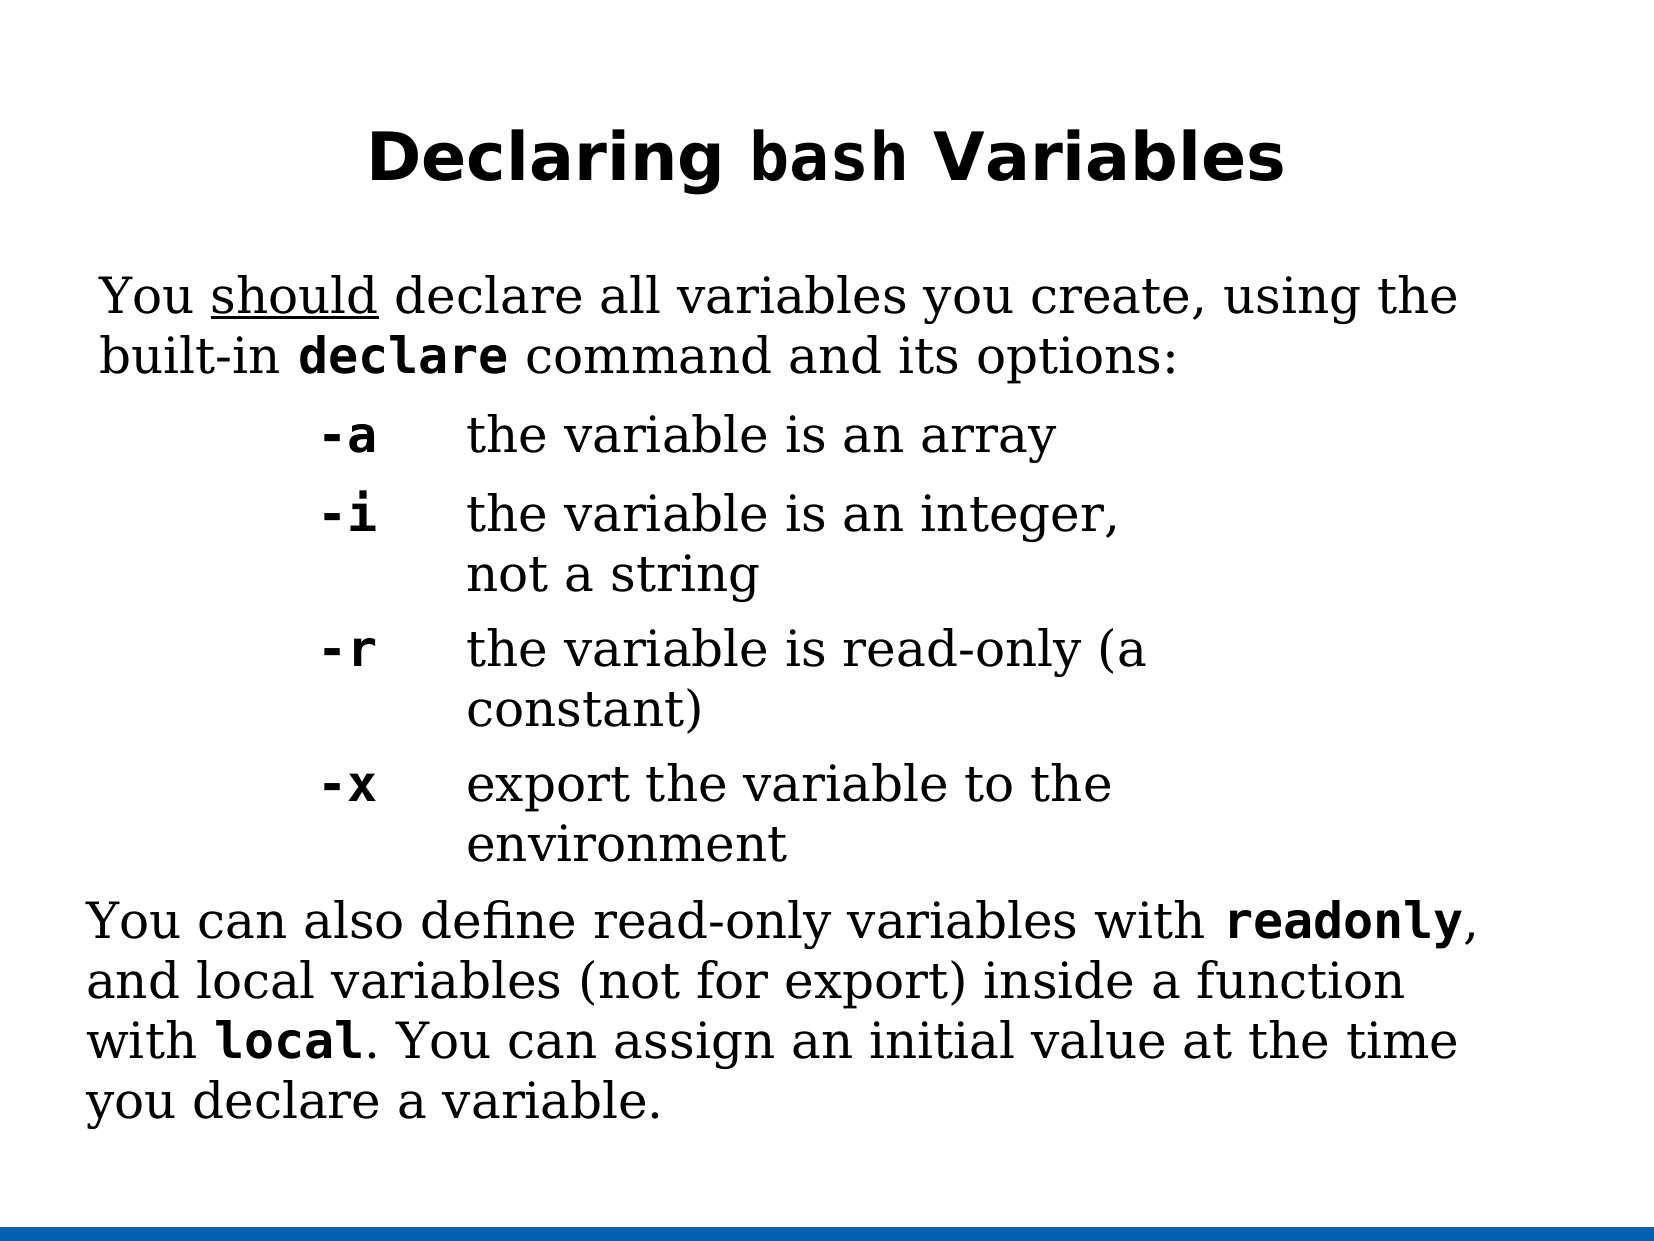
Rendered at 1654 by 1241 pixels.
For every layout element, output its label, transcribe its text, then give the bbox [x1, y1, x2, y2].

table_cell -r [303, 609, 452, 744]
text_box You should declare all variables you create, using the built-in declare command and its options: [84, 255, 1556, 391]
table_cell the variable is an integer, not a string [452, 473, 1175, 609]
text_box You can also define read-only variables with readonly, and local variables (not for export) inside a function with local. You can assign an initial value at the time you declare a variable. [71, 880, 1543, 1136]
table_cell the variable is read-only (a constant) [452, 609, 1175, 744]
table_header -a [303, 395, 452, 473]
table_cell -x [303, 744, 452, 880]
table_cell -i [303, 473, 452, 609]
title Declaring bash Variables [82, 50, 1571, 257]
table_header the variable is an array [452, 395, 1175, 473]
table_cell export the variable to the environment [452, 744, 1175, 880]
